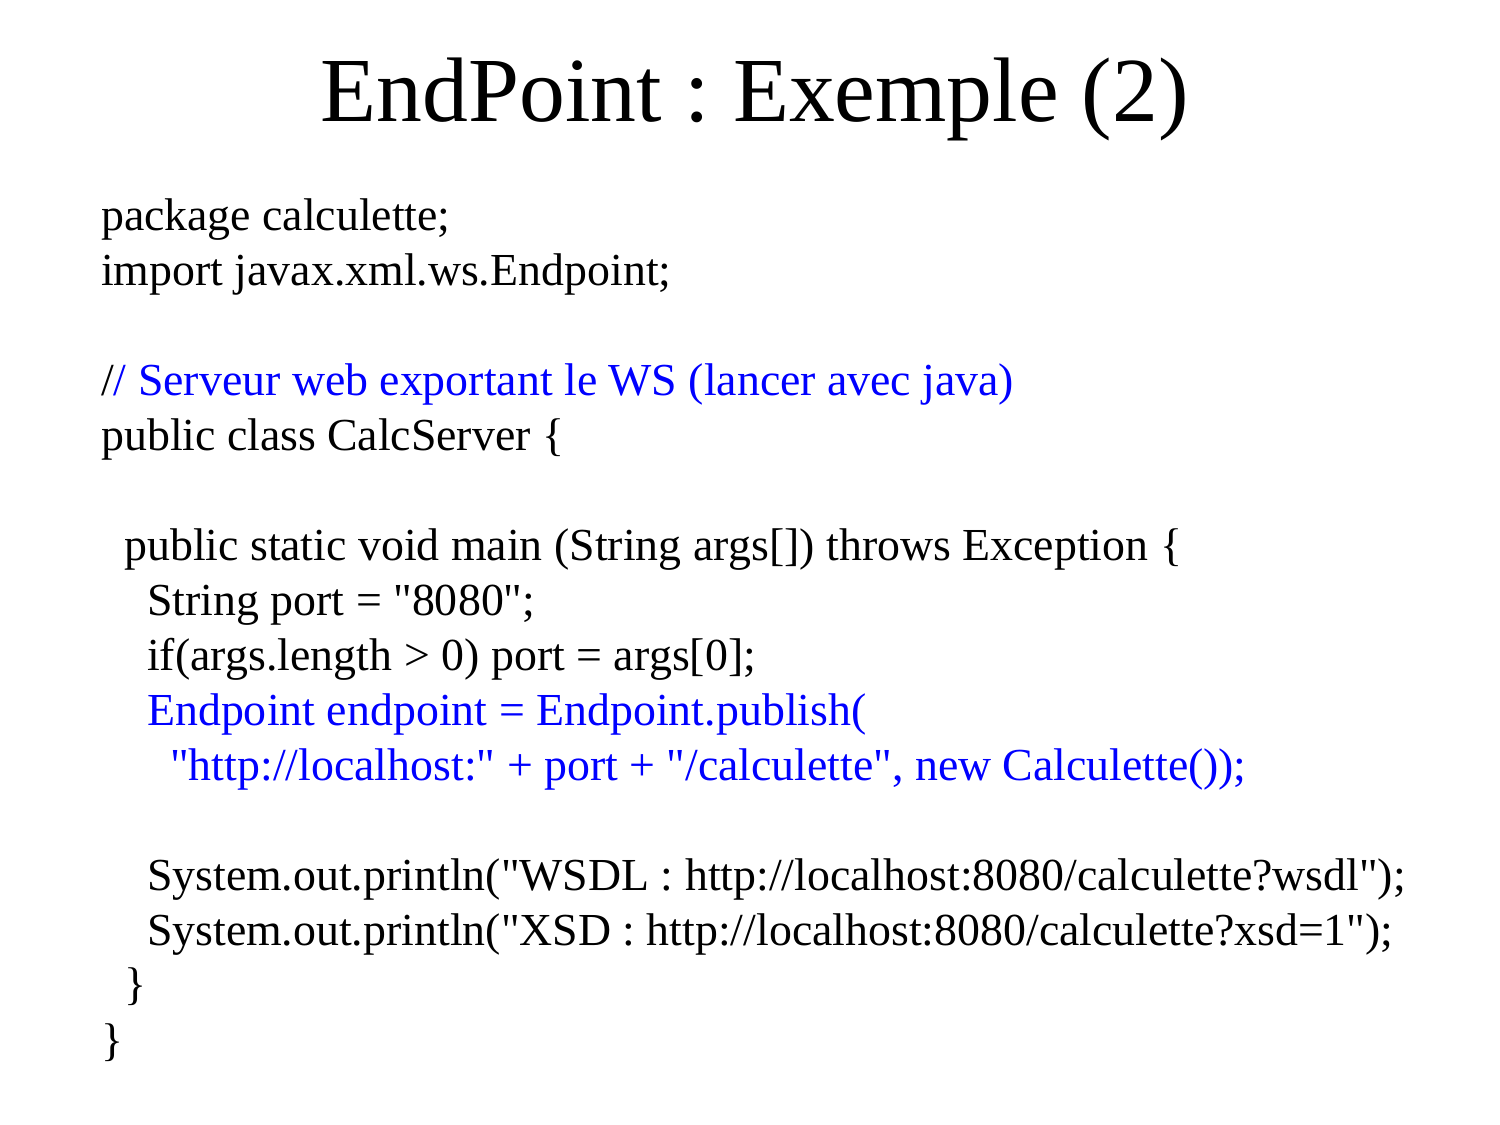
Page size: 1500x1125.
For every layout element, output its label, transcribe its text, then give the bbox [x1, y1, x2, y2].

title EndPoint : Exemple (2) [118, 4, 1394, 177]
text_box package calculette; import javax.xml.ws.Endpoint; // Serveur web exportant le WS (lancer avec java) public class CalcServer { public static void main (String args[]) throws Exception { String port = "8080"; if(args.length > 0) port = args[0]; Endpoint endpoint = Endpoint.publish( "http://localhost:" + port + "/calculette", new Calculette()); System.out.println("WSDL : http://localhost:8080/calculette?wsdl"); System.out.println("XSD : http://localhost:8080/calculette?xsd=1"); } } [86, 177, 1447, 1073]
